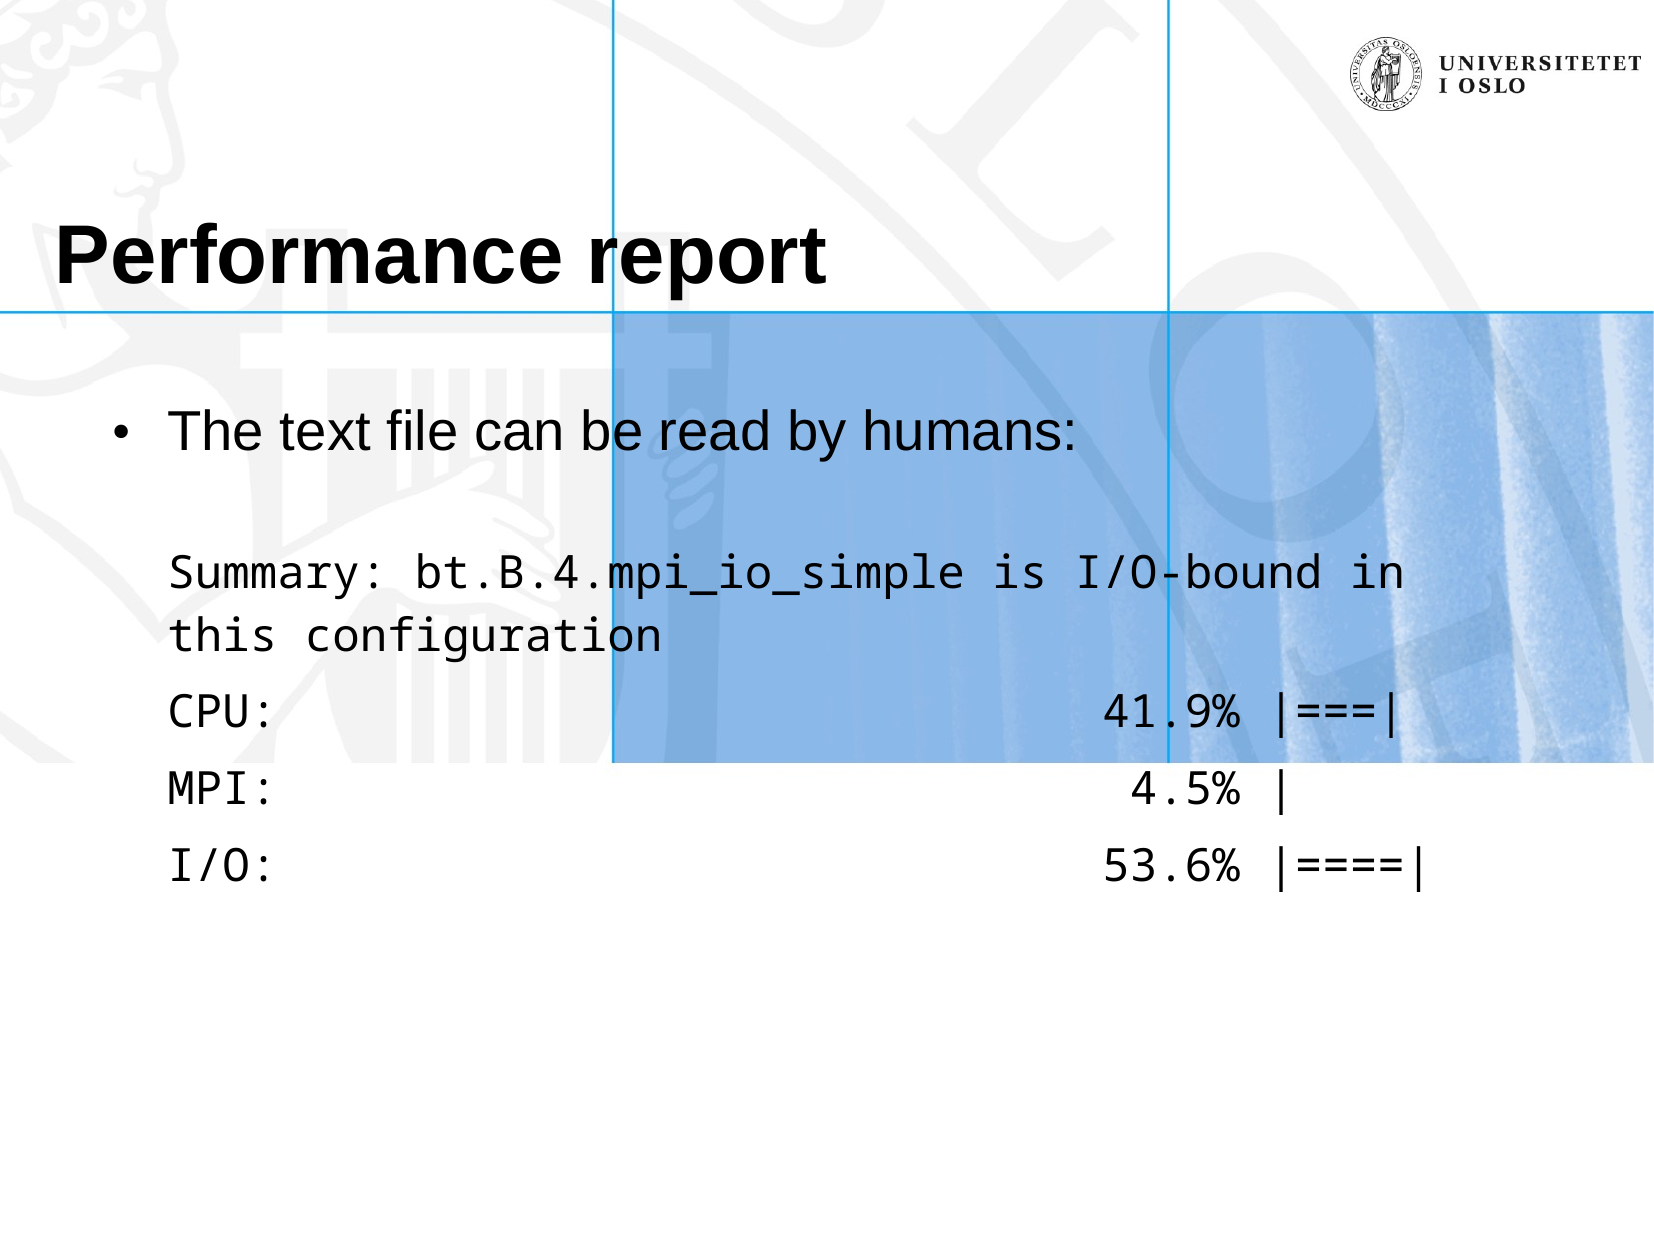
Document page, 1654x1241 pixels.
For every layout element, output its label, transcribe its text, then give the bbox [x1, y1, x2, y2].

list The text file can be read by humans: Summary: bt.B.4.mpi_io_simple is I/O-bound in this configuration CPU: 41.9% |===| MPI: 4.5% | I/O: 53.6% |====| [54, 399, 1447, 1119]
title Performance report [54, 142, 1447, 367]
picture [0, 0, 1654, 1241]
